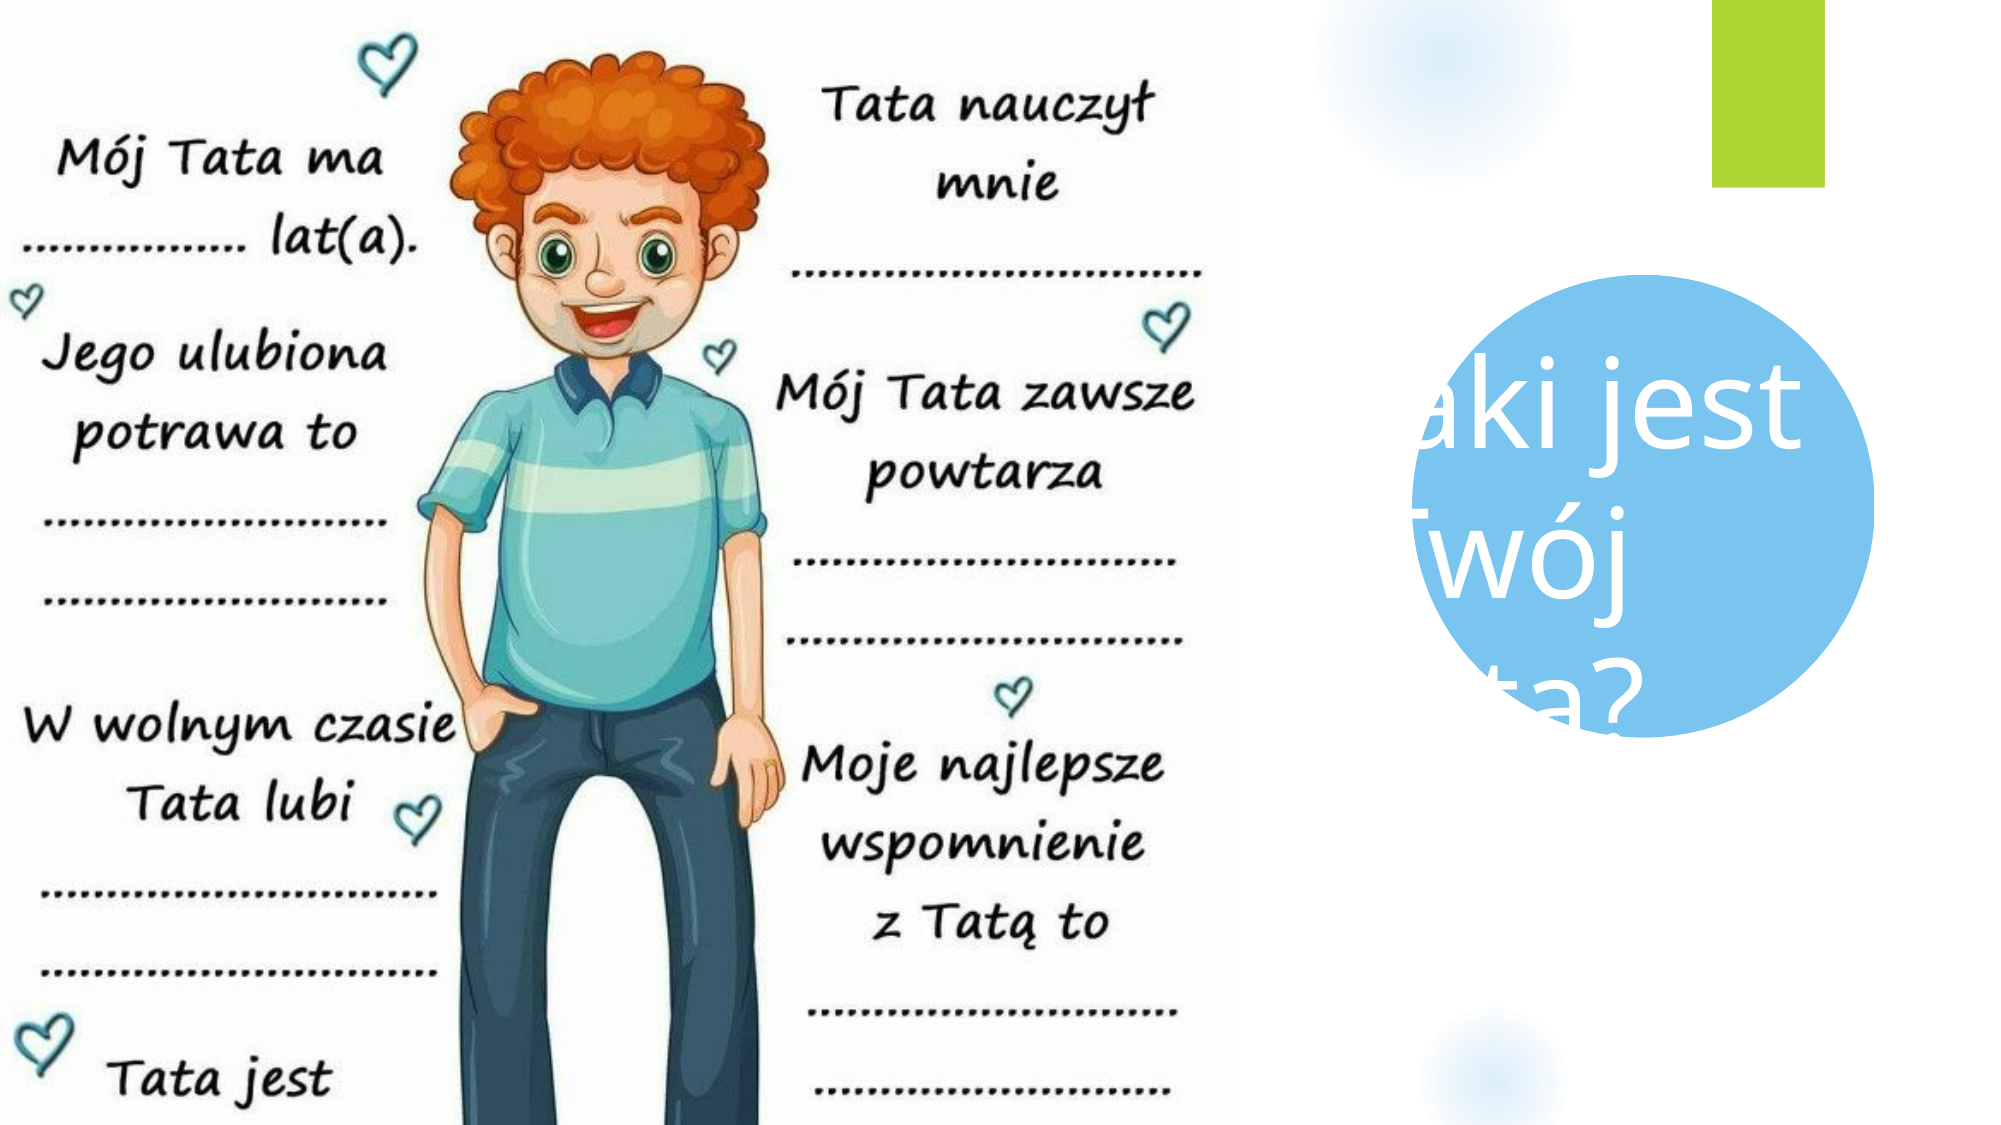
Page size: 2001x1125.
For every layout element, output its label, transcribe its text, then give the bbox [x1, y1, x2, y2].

text_box Jaki jest Twój tata? [1345, 238, 1894, 782]
text_box [1712, 0, 1825, 188]
picture [0, 0, 1240, 1125]
picture [1412, 999, 1576, 1125]
picture [1312, 0, 1576, 188]
